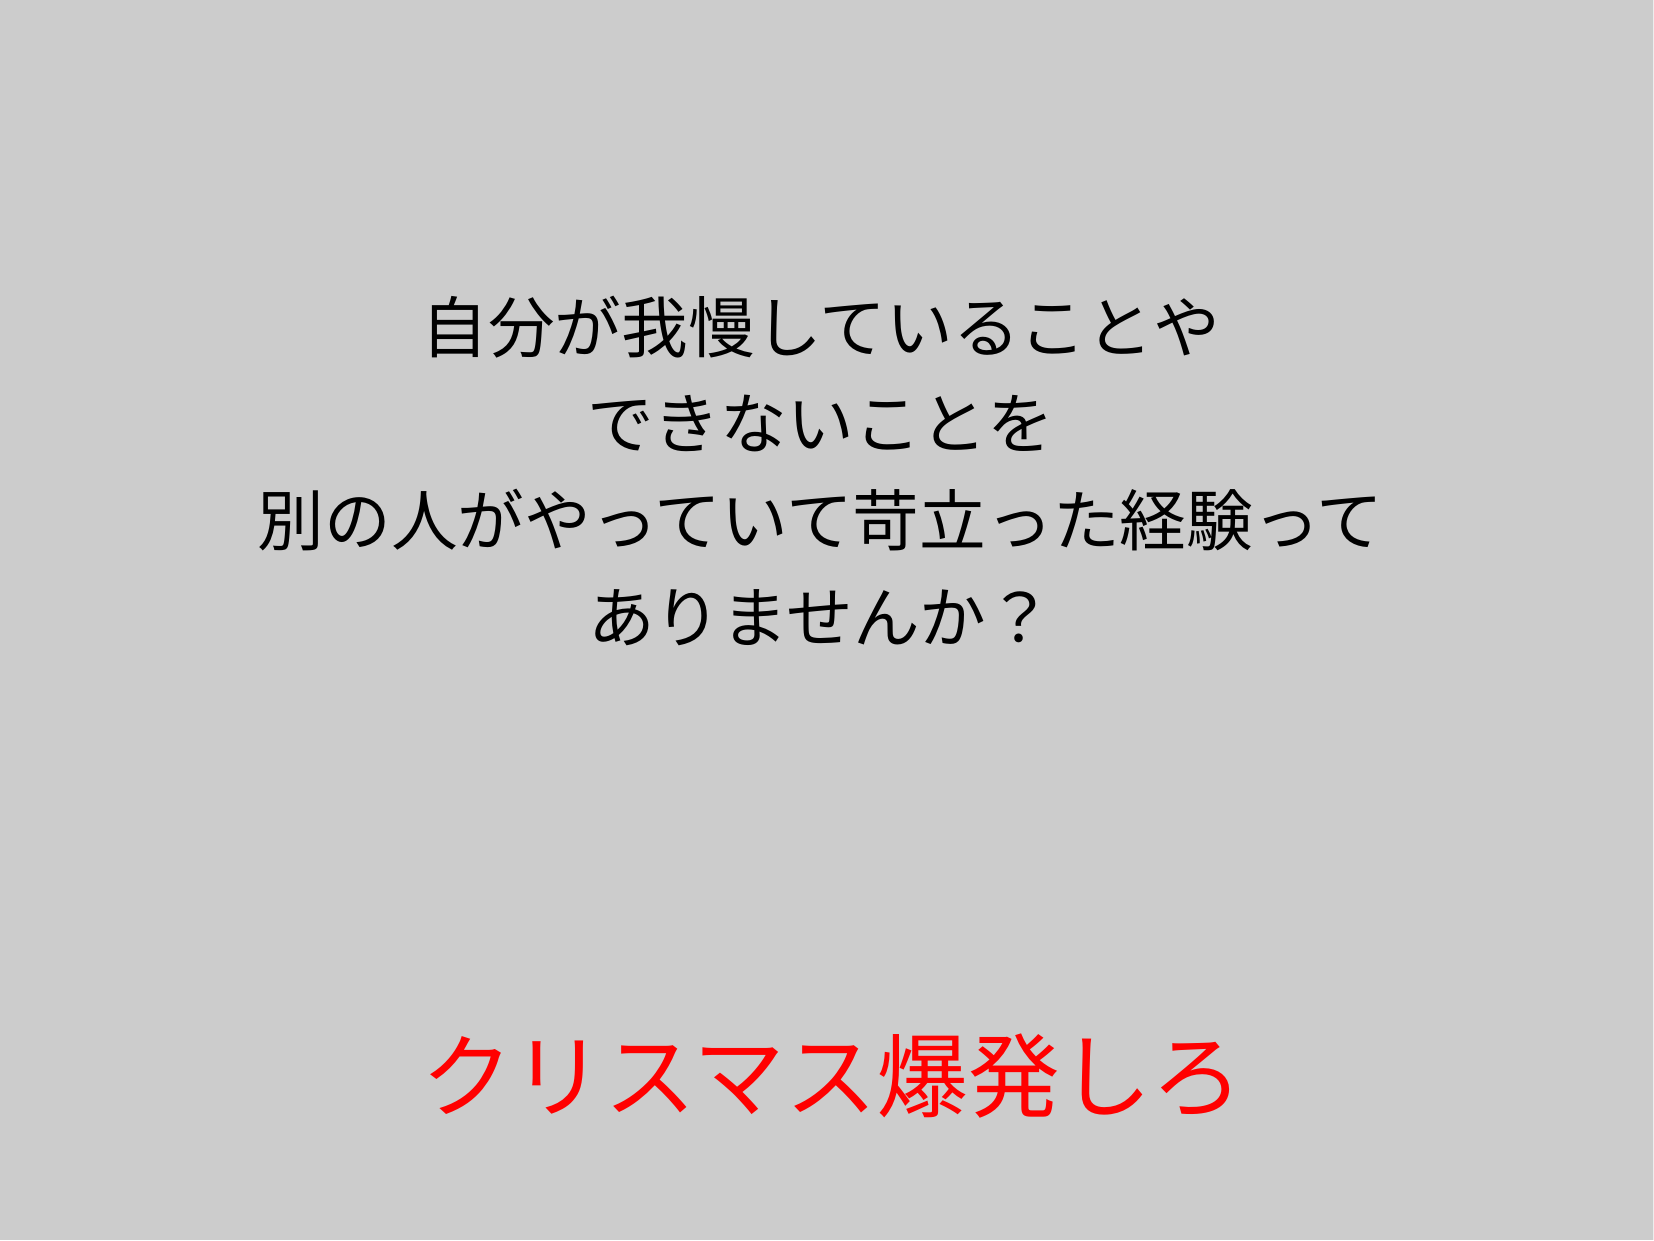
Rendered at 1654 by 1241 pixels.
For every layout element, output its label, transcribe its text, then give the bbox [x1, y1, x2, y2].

subtitle 自分が我慢していることや できないことを 別の人がやっていて苛立った経験って ありませんか？ [76, 59, 1565, 878]
title クリスマス爆発しろ [88, 974, 1577, 1167]
